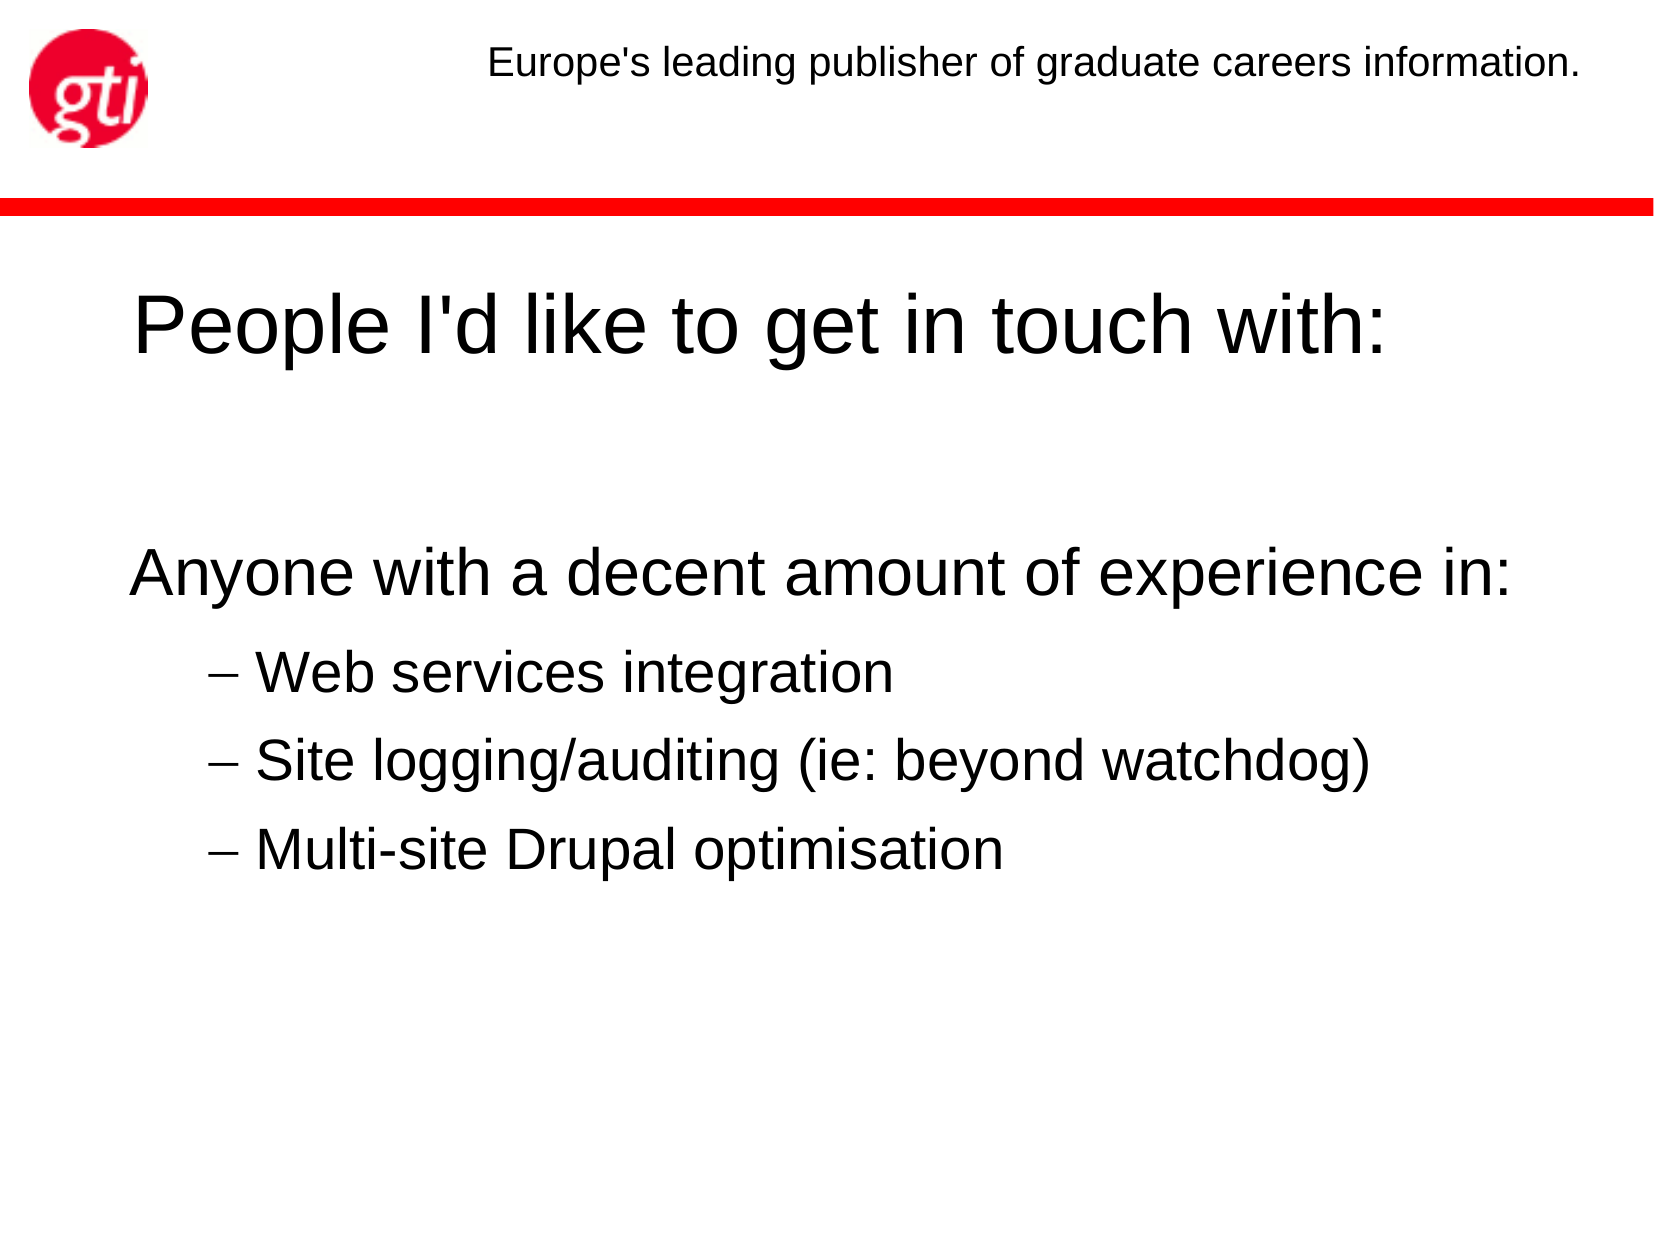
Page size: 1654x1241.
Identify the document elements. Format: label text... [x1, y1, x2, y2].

picture [29, 29, 148, 148]
text_box People I'd like to get in touch with: [118, 265, 1435, 374]
text_box Europe's leading publisher of graduate careers information. [472, 29, 1597, 91]
list Anyone with a decent amount of experience in: Web services integration Site logging/auditing (ie: beyond watchdog) Multi-site Drupal optimisation [59, 531, 1548, 932]
